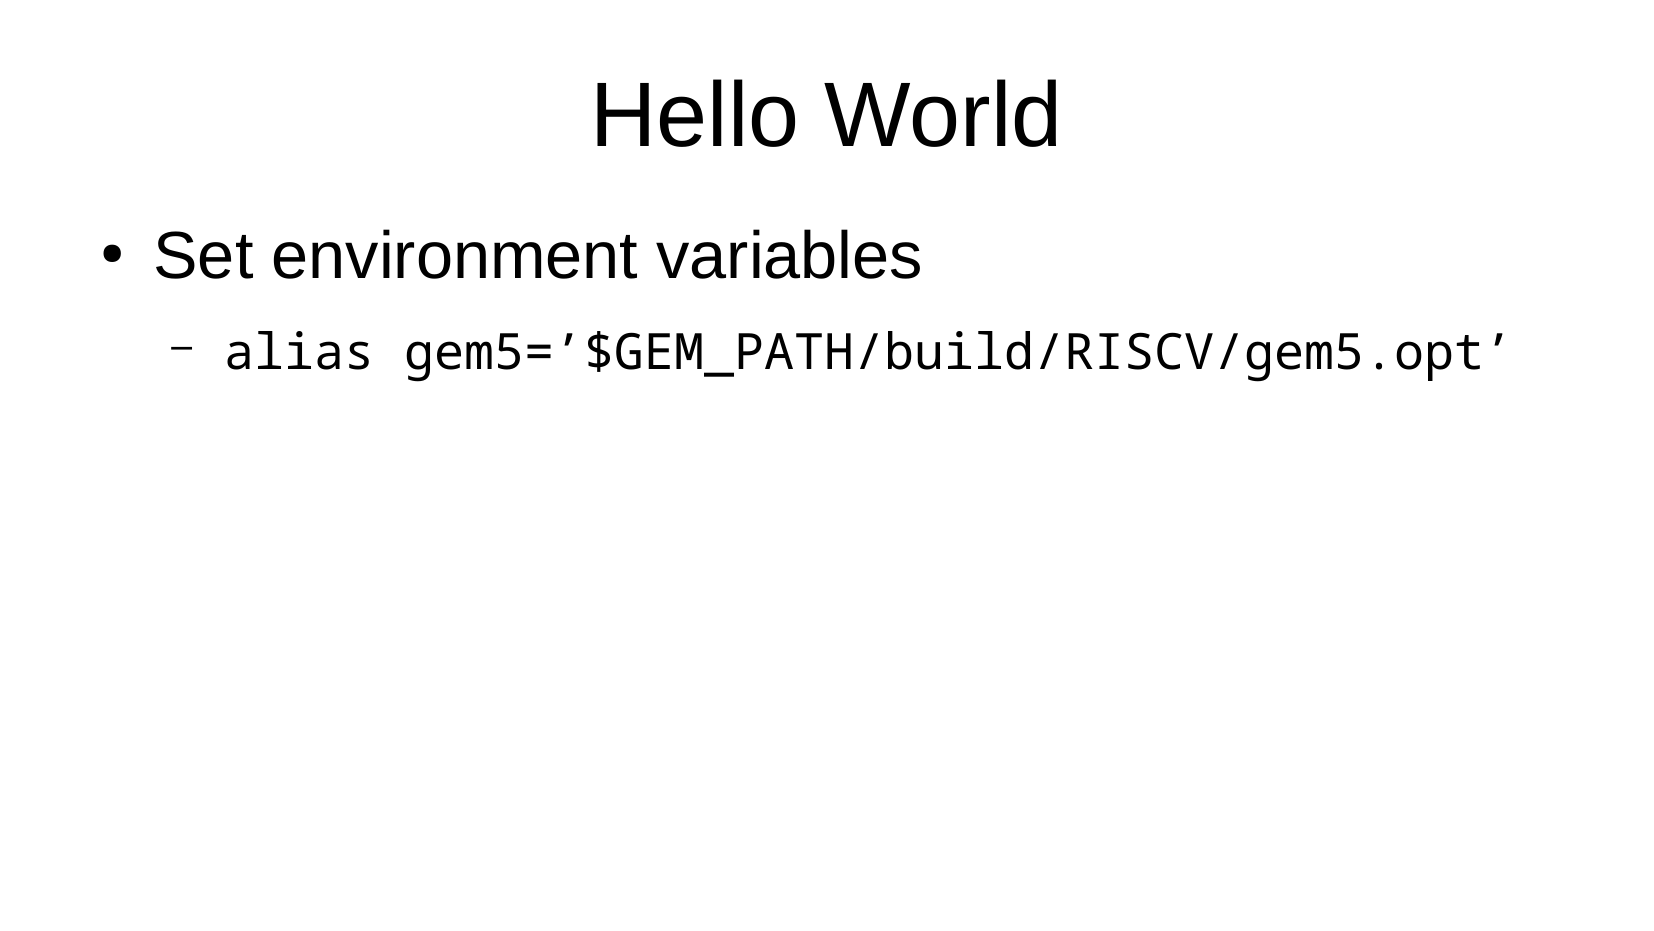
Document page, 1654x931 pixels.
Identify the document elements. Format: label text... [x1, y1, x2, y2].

title Hello World [82, 37, 1571, 193]
list Set environment variables alias gem5=’$GEM_PATH/build/RISCV/gem5.opt’ [82, 217, 1571, 758]
